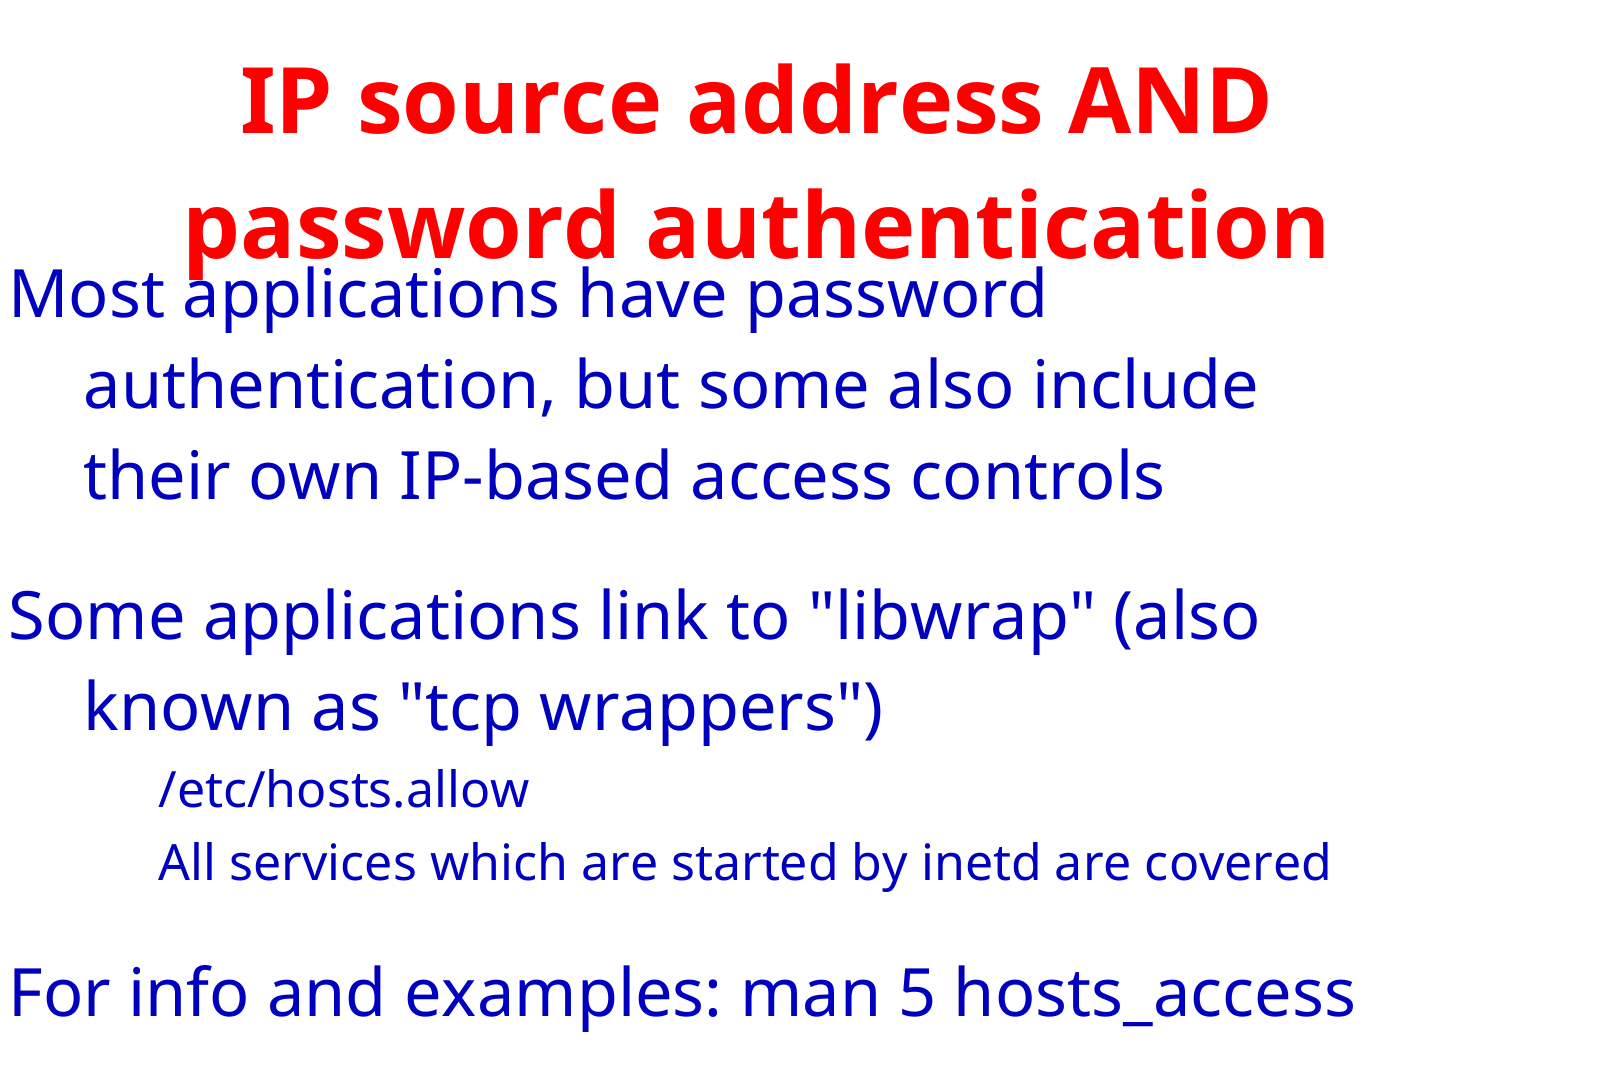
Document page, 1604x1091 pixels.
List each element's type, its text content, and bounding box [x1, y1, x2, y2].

title IP source address AND password authentication [21, 35, 1494, 256]
list Most applications have password authentication, but some also include their own IP-based access controls Some applications link to "libwrap" (also known as "tcp wrappers") /etc/hosts.allow All services which are started by inetd are covered For info and examples: man 5 hosts_access [8, 246, 1398, 955]
